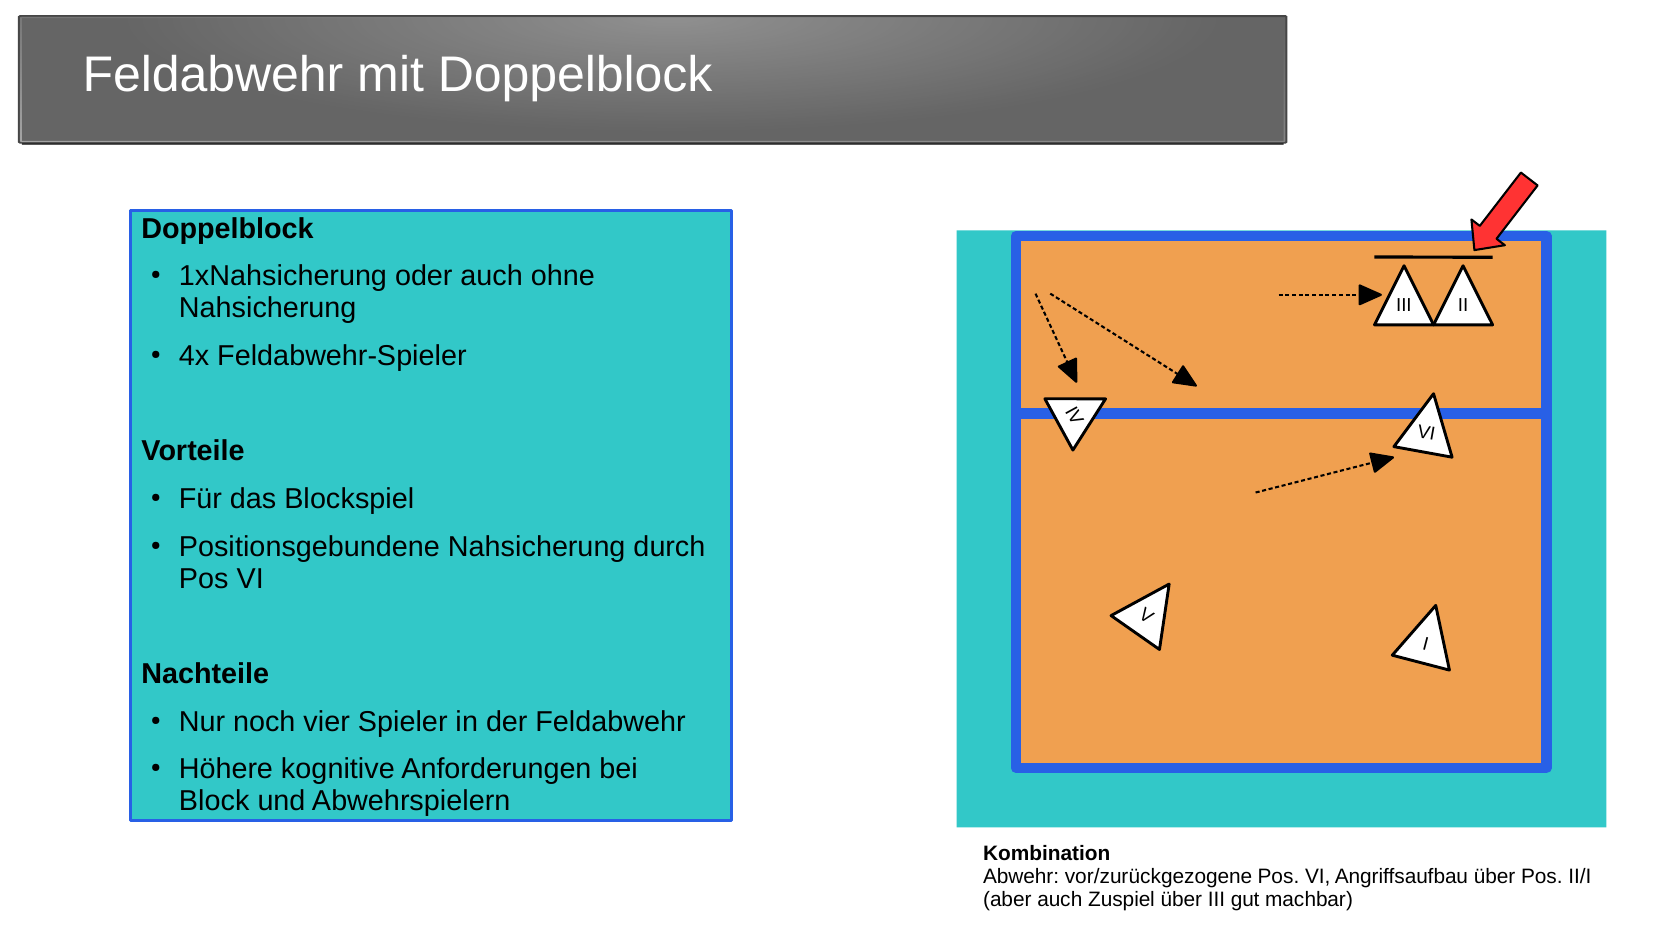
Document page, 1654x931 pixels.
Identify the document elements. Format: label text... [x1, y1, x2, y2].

text_box [1471, 172, 1538, 251]
text_box VI [1393, 393, 1453, 458]
text_box III [1374, 265, 1434, 325]
text_box IV [1044, 398, 1106, 451]
text_box Kombination Abwehr: vor/zurückgezogene Pos. VI, Angriffsaufbau über Pos. II/I (aber auch Zuspiel über III gut machbar) [968, 833, 1607, 919]
text_box V [1111, 584, 1170, 650]
title Feldabwehr mit Doppelblock [82, 29, 1235, 119]
text_box I [1392, 605, 1450, 671]
list Doppelblock 1xNahsicherung oder auch ohne Nahsicherung 4x Feldabwehr-Spieler Vorteile Für das Blockspiel Positionsgebundene Nahsicherung durch Pos VI Nachteile Nur noch vier Spieler in der Feldabwehr Höhere kognitive Anforderungen bei Block und Abwehrspielern [130, 210, 732, 821]
text_box II [1434, 265, 1493, 325]
